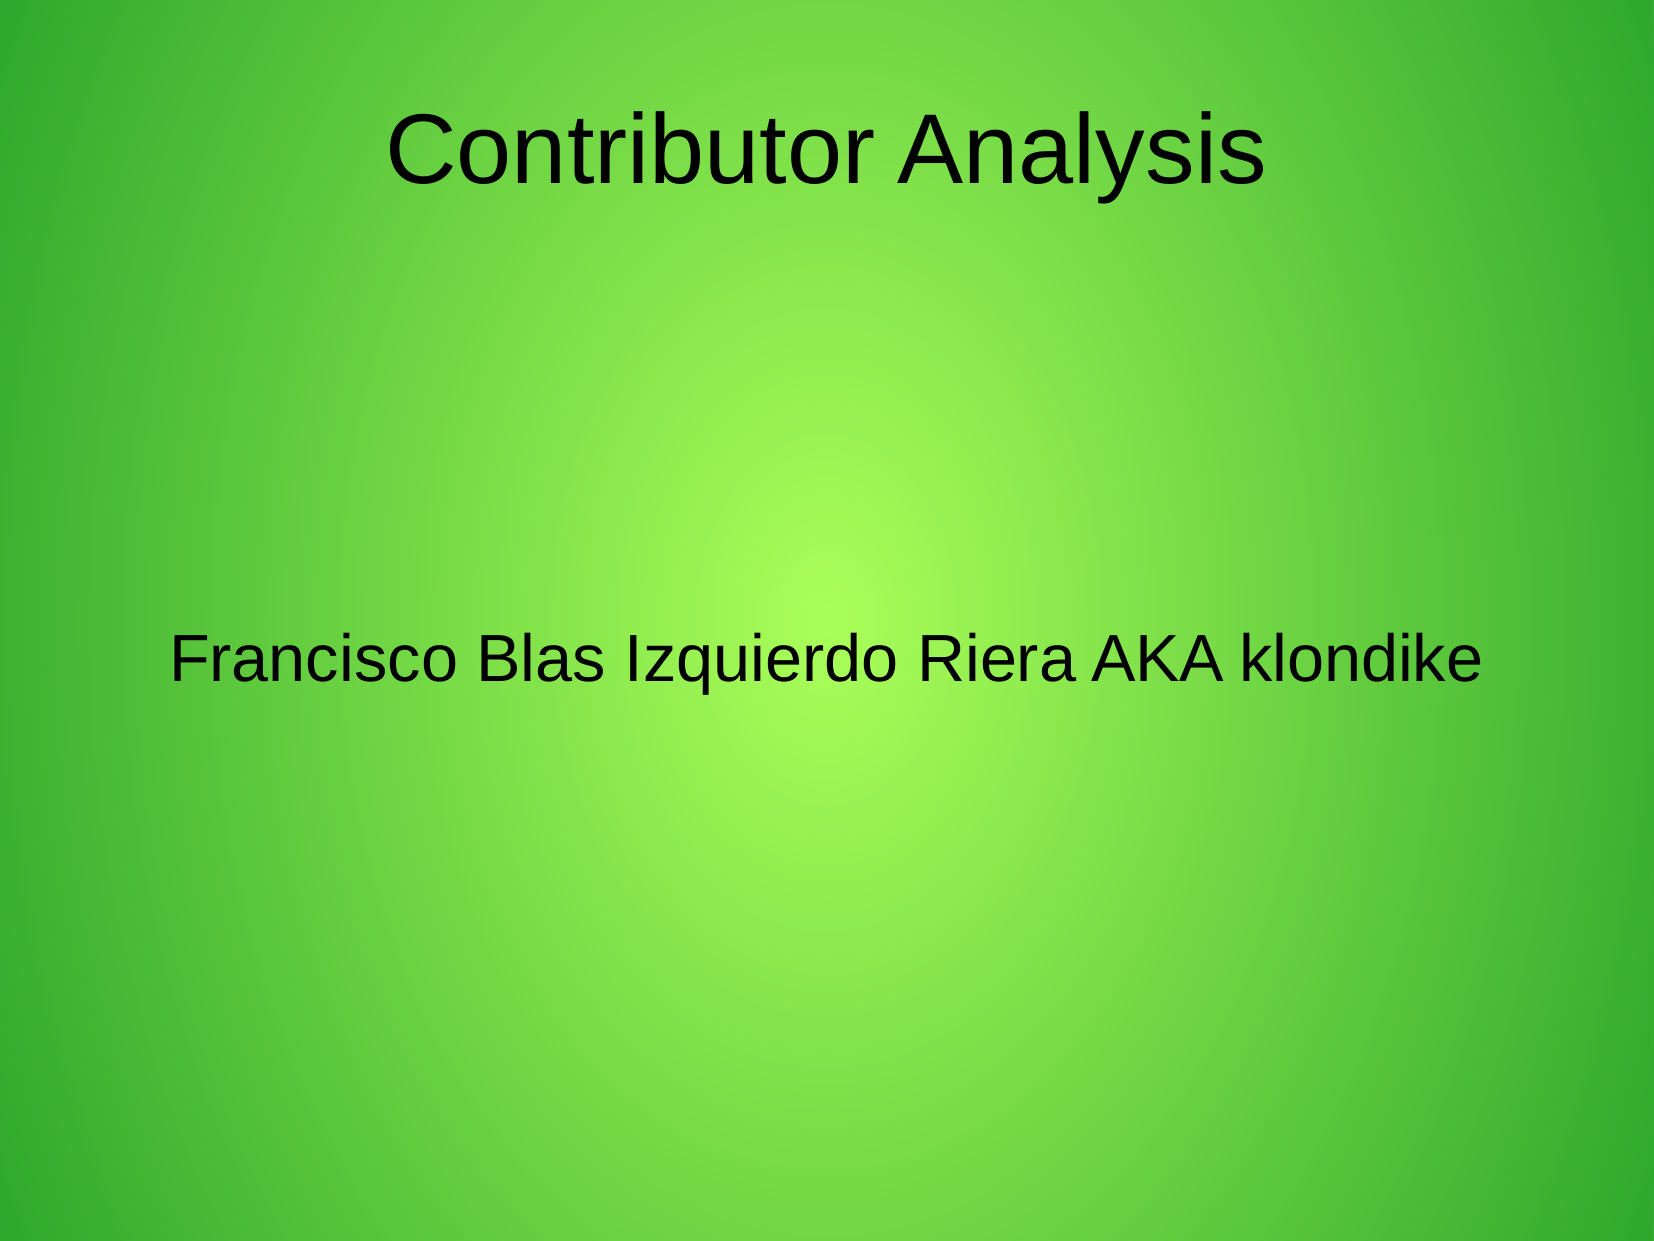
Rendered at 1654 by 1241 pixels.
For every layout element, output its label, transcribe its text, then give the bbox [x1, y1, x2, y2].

title Contributor Analysis [82, 38, 1571, 261]
subtitle Francisco Blas Izquierdo Riera AKA klondike [82, 299, 1571, 1019]
